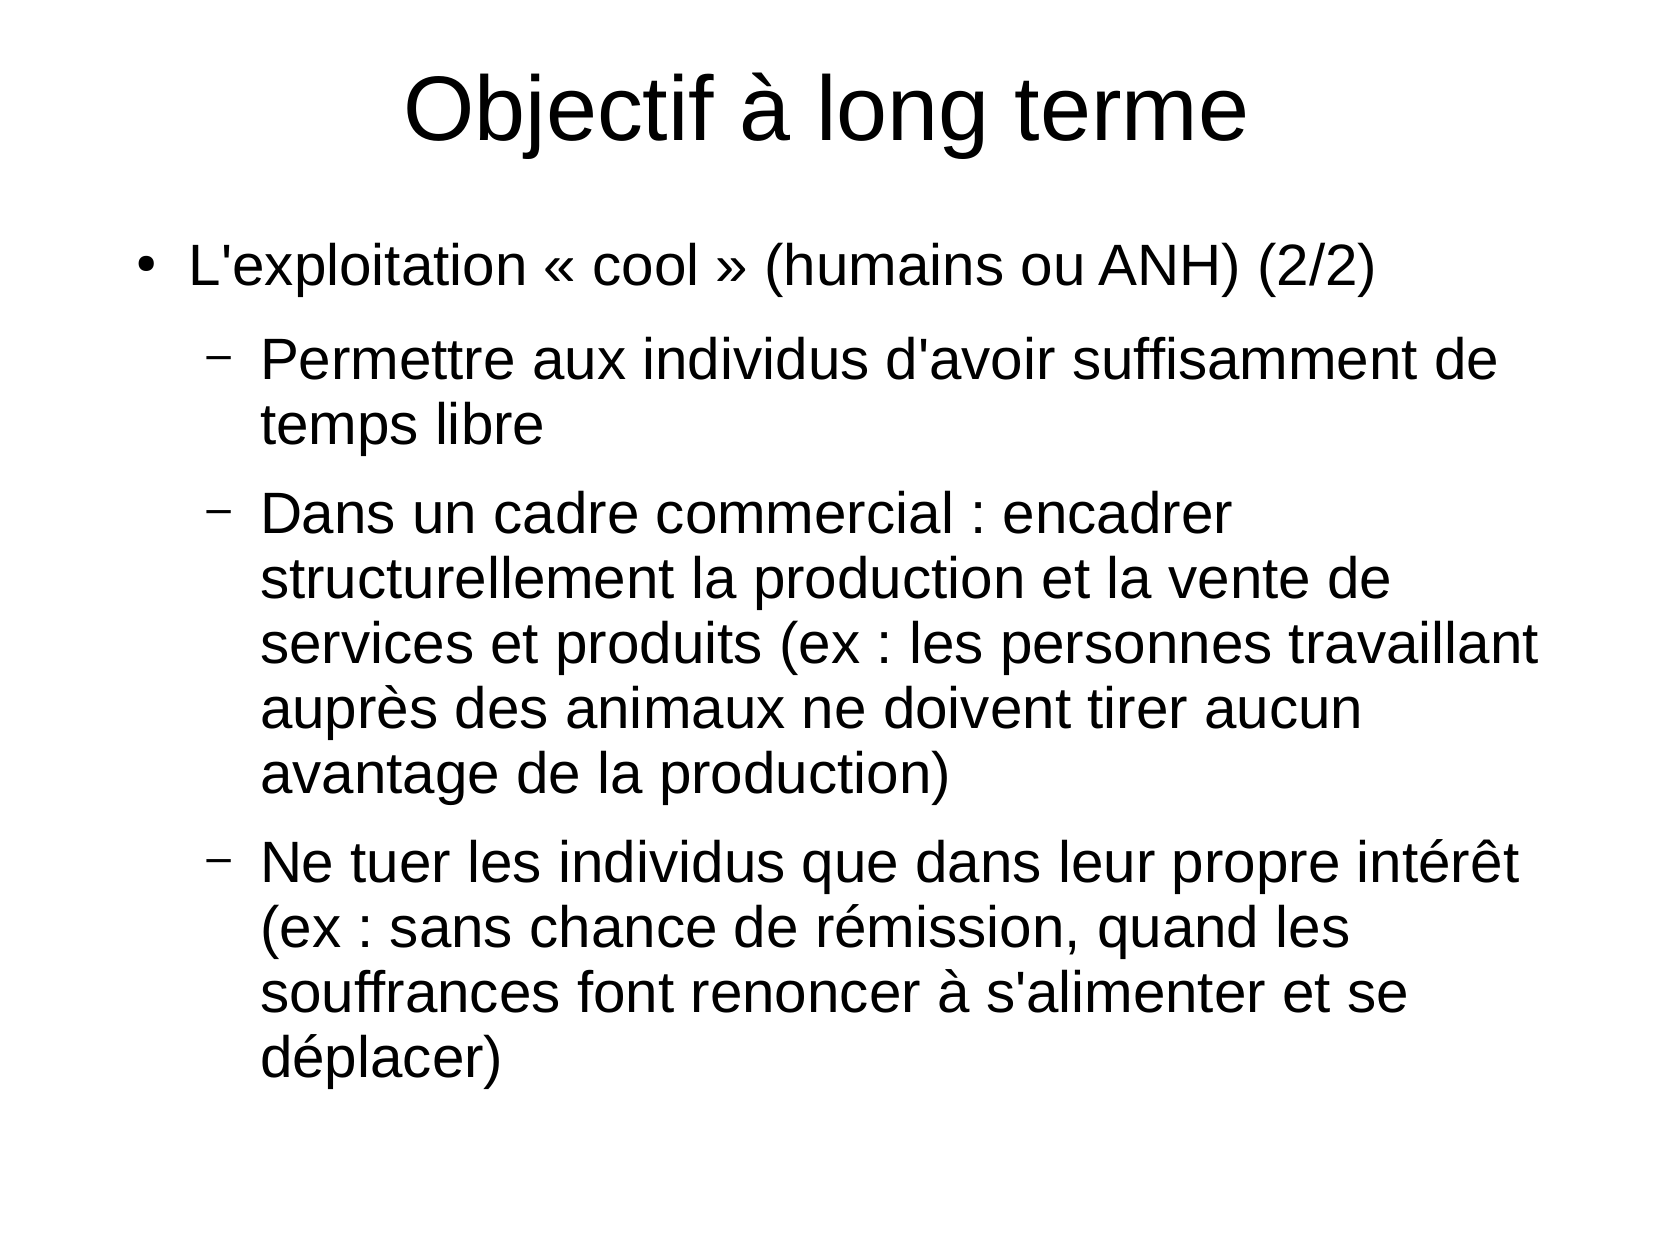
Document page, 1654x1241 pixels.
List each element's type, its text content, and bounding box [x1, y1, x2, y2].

list L'exploitation « cool » (humains ou ANH) (2/2) Permettre aux individus d'avoir suffisamment de temps libre Dans un cadre commercial : encadrer structurellement la production et la vente de services et produits (ex : les personnes travaillant auprès des animaux ne doivent tirer aucun avantage de la production) Ne tuer les individus que dans leur propre intérêt (ex : sans chance de rémission, quand les souffrances font renoncer à s'alimenter et se déplacer) [118, 232, 1607, 1241]
title Objectif à long terme [82, 5, 1571, 213]
